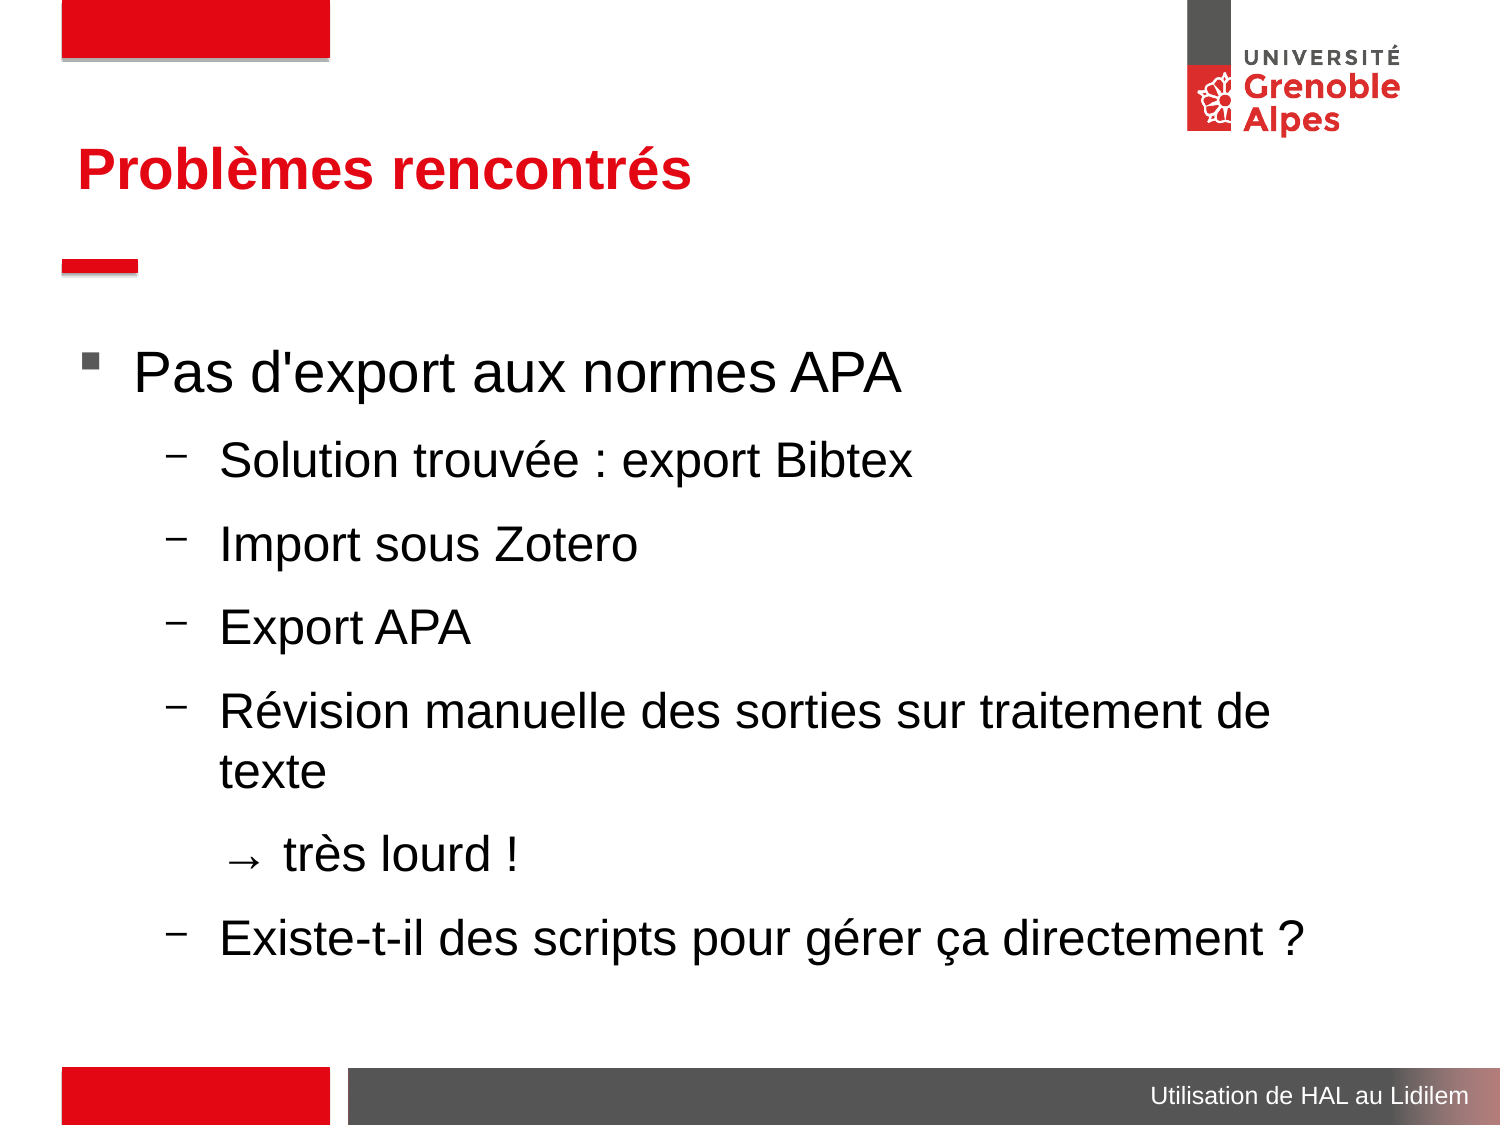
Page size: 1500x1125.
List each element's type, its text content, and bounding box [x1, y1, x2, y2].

title Problèmes rencontrés [62, 73, 1400, 261]
picture [1187, 0, 1400, 73]
list Pas d'export aux normes APA Solution trouvée : export Bibtex Import sous Zotero Export APA Révision manuelle des sorties sur traitement de texte → très lourd ! Existe-t-il des scripts pour gérer ça directement ? [62, 326, 1400, 681]
footer Utilisation de HAL au Lidilem [1009, 1065, 1485, 1125]
